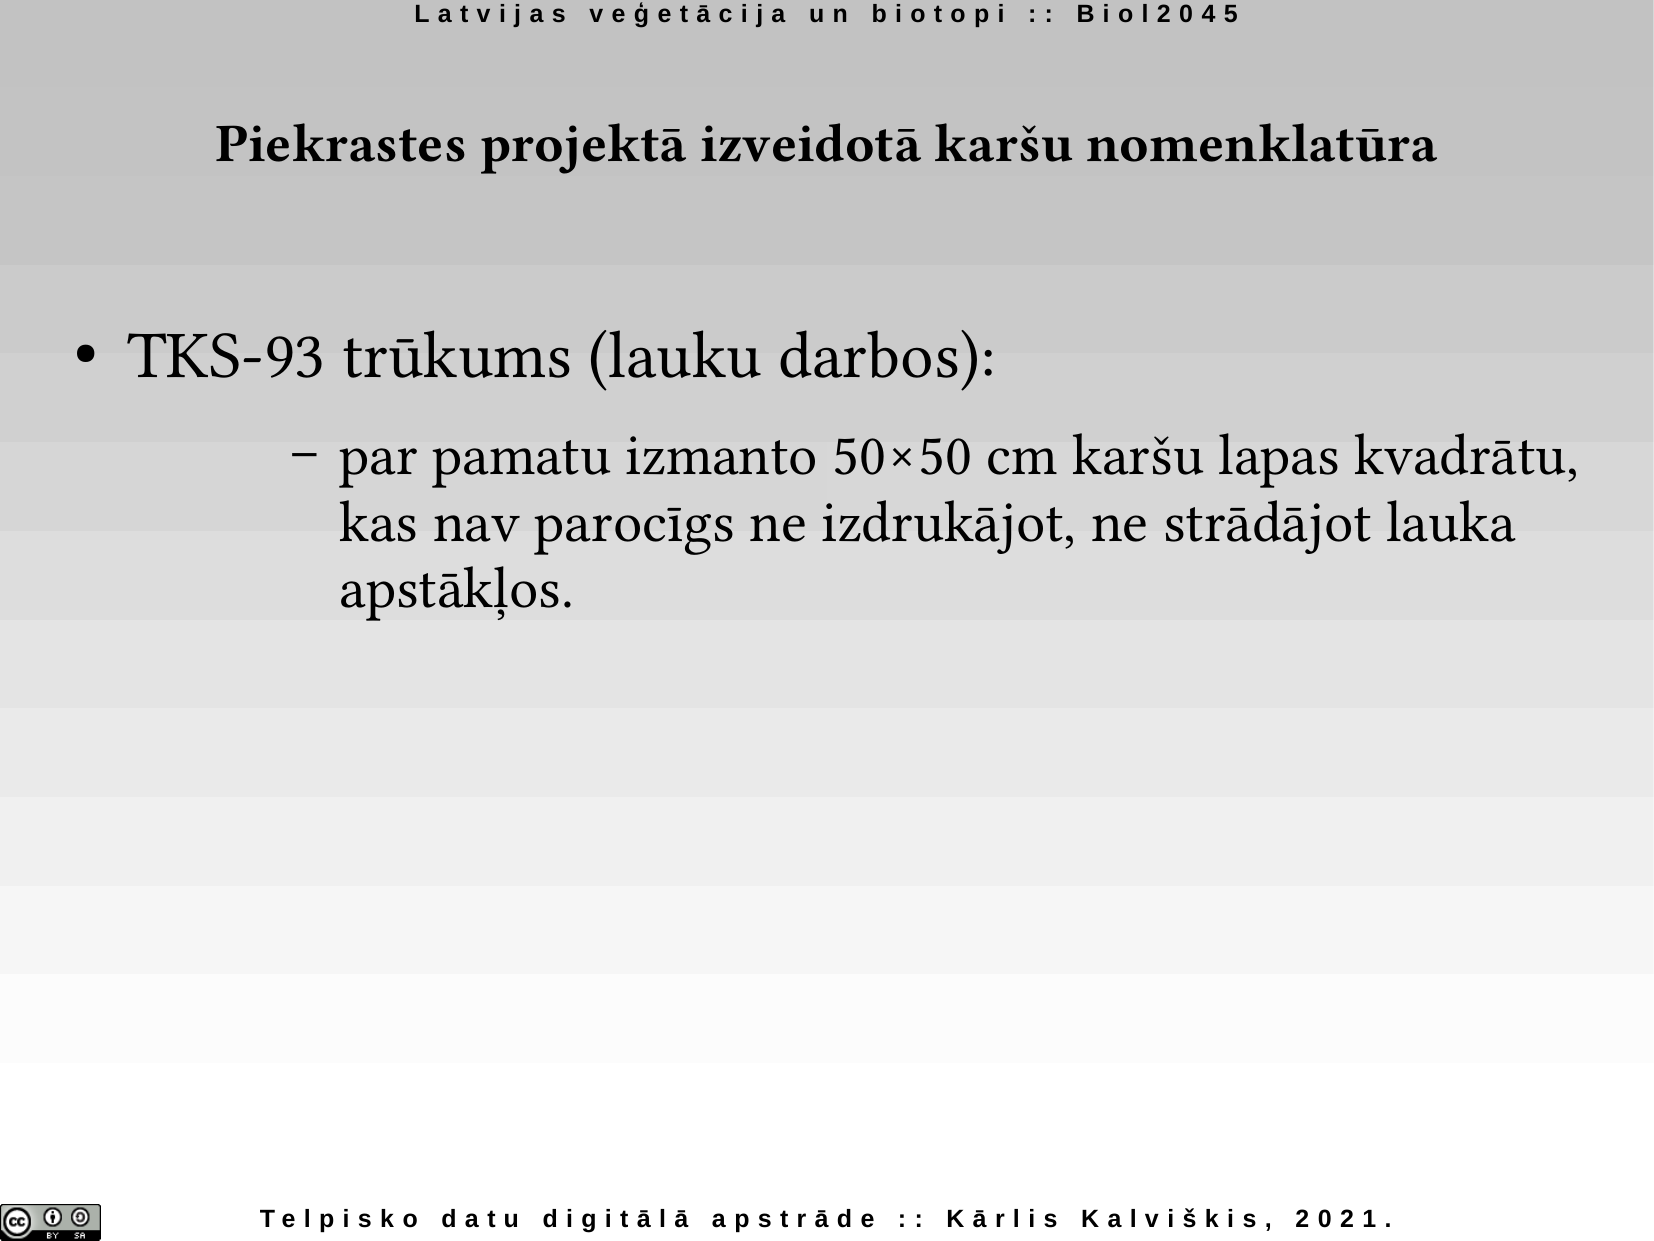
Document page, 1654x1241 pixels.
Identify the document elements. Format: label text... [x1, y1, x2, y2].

title Piekrastes projektā izveidotā karšu nomenklatūra [0, 1, 1654, 287]
picture [0, 287, 1654, 1241]
list TKS-93 trūkums (lauku darbos): par pamatu izmanto 50×50 cm karšu lapas kvadrātu, kas nav parocīgs ne izdrukājot, ne strādājot lauka apstākļos. [56, 317, 1600, 1175]
